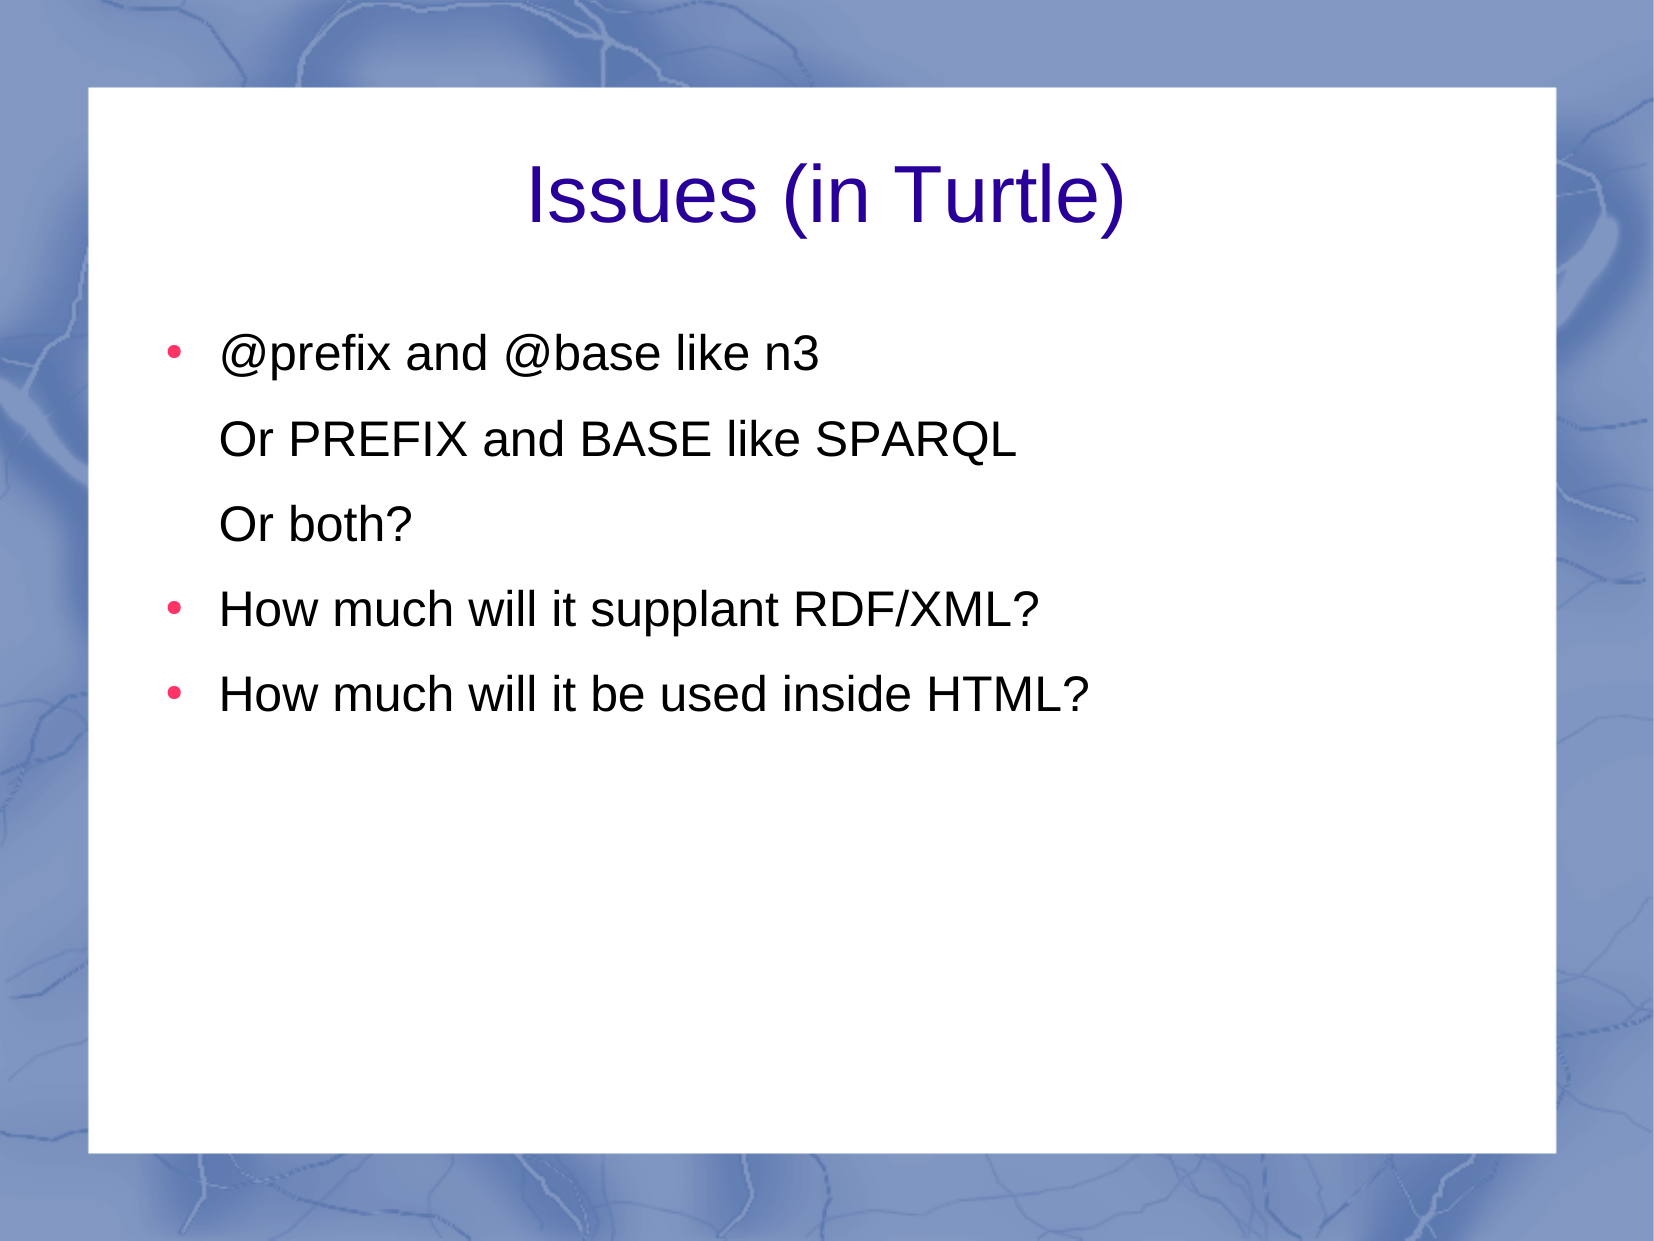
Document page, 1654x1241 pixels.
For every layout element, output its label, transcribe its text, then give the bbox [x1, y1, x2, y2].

list @prefix and @base like n3 Or PREFIX and BASE like SPARQL Or both? How much will it supplant RDF/XML? How much will it be used inside HTML? [147, 325, 1506, 1045]
title Issues (in Turtle) [118, 90, 1536, 298]
picture [0, 0, 1654, 1241]
